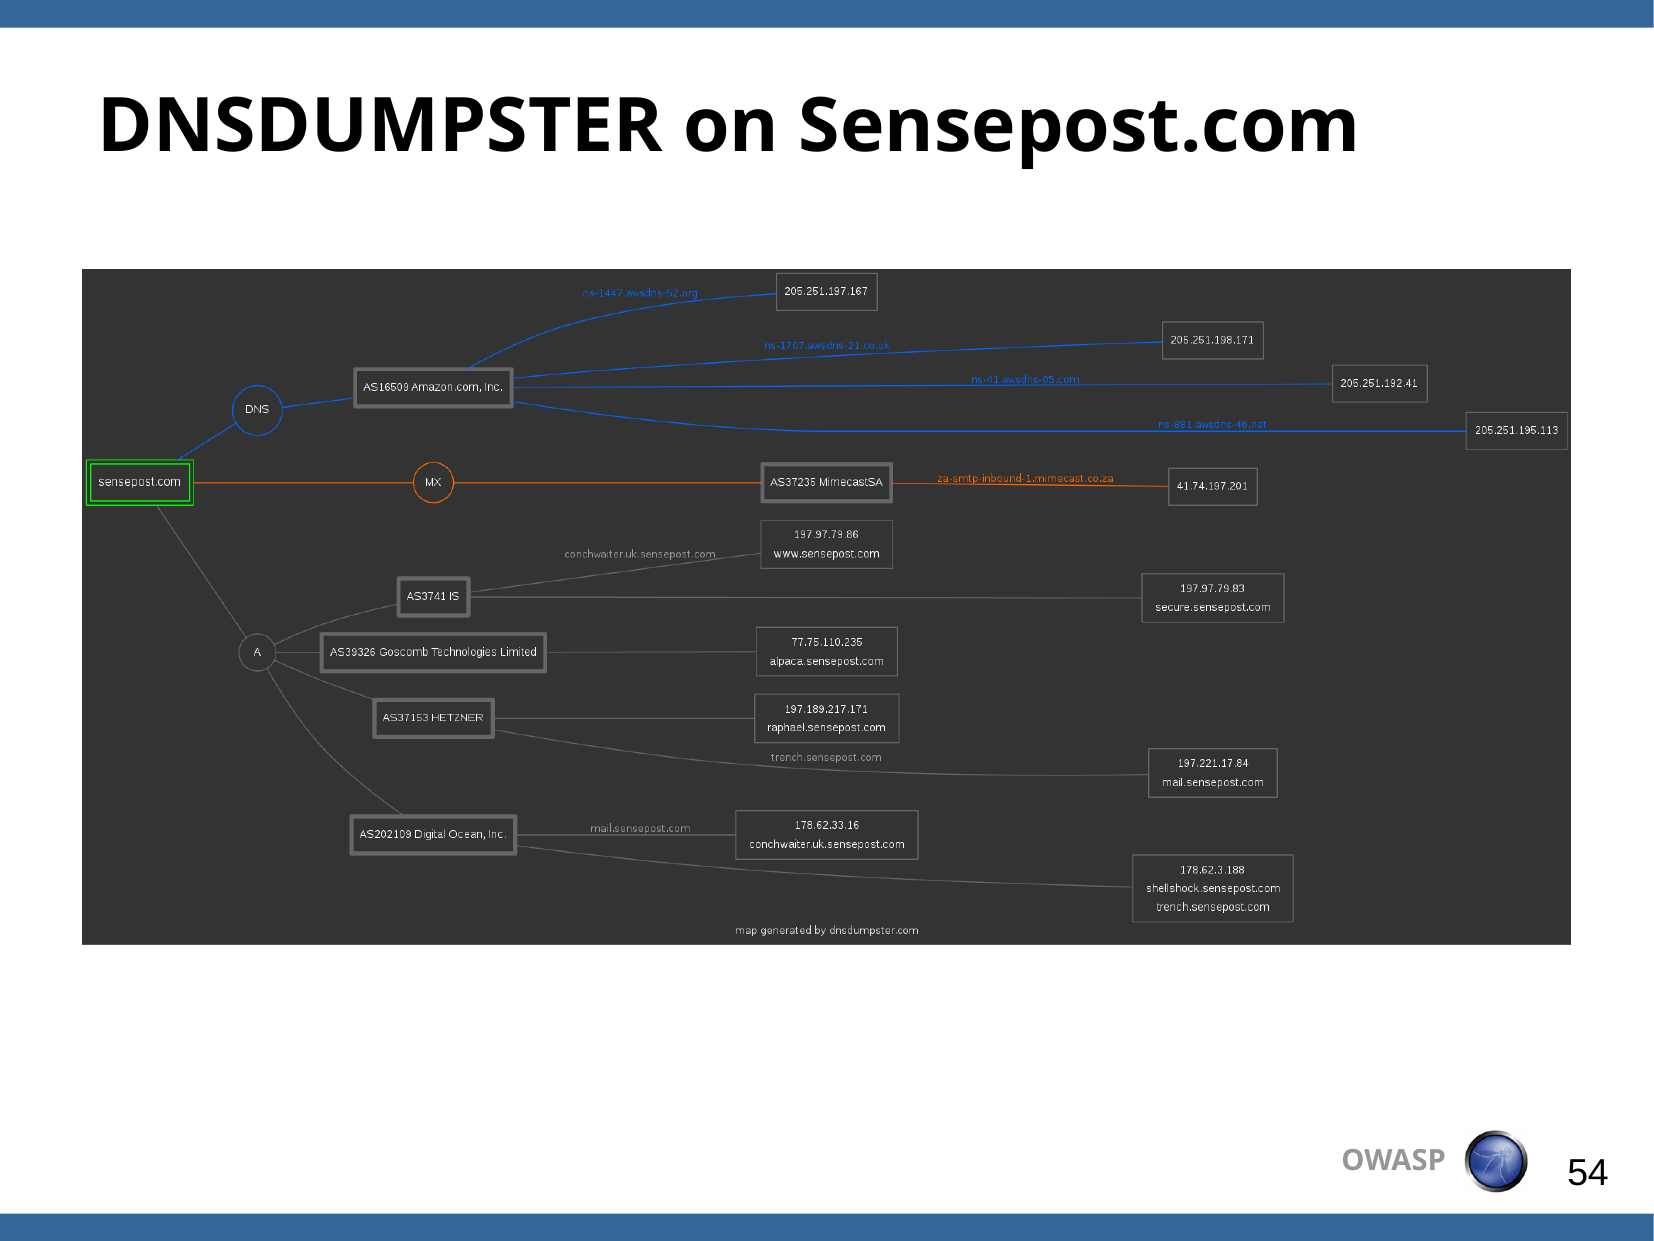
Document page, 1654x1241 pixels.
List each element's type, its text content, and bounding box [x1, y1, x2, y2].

picture [1460, 1129, 1530, 1193]
picture [82, 269, 1571, 945]
title DNSDUMPSTER on Sensepost.com [82, 35, 1571, 207]
